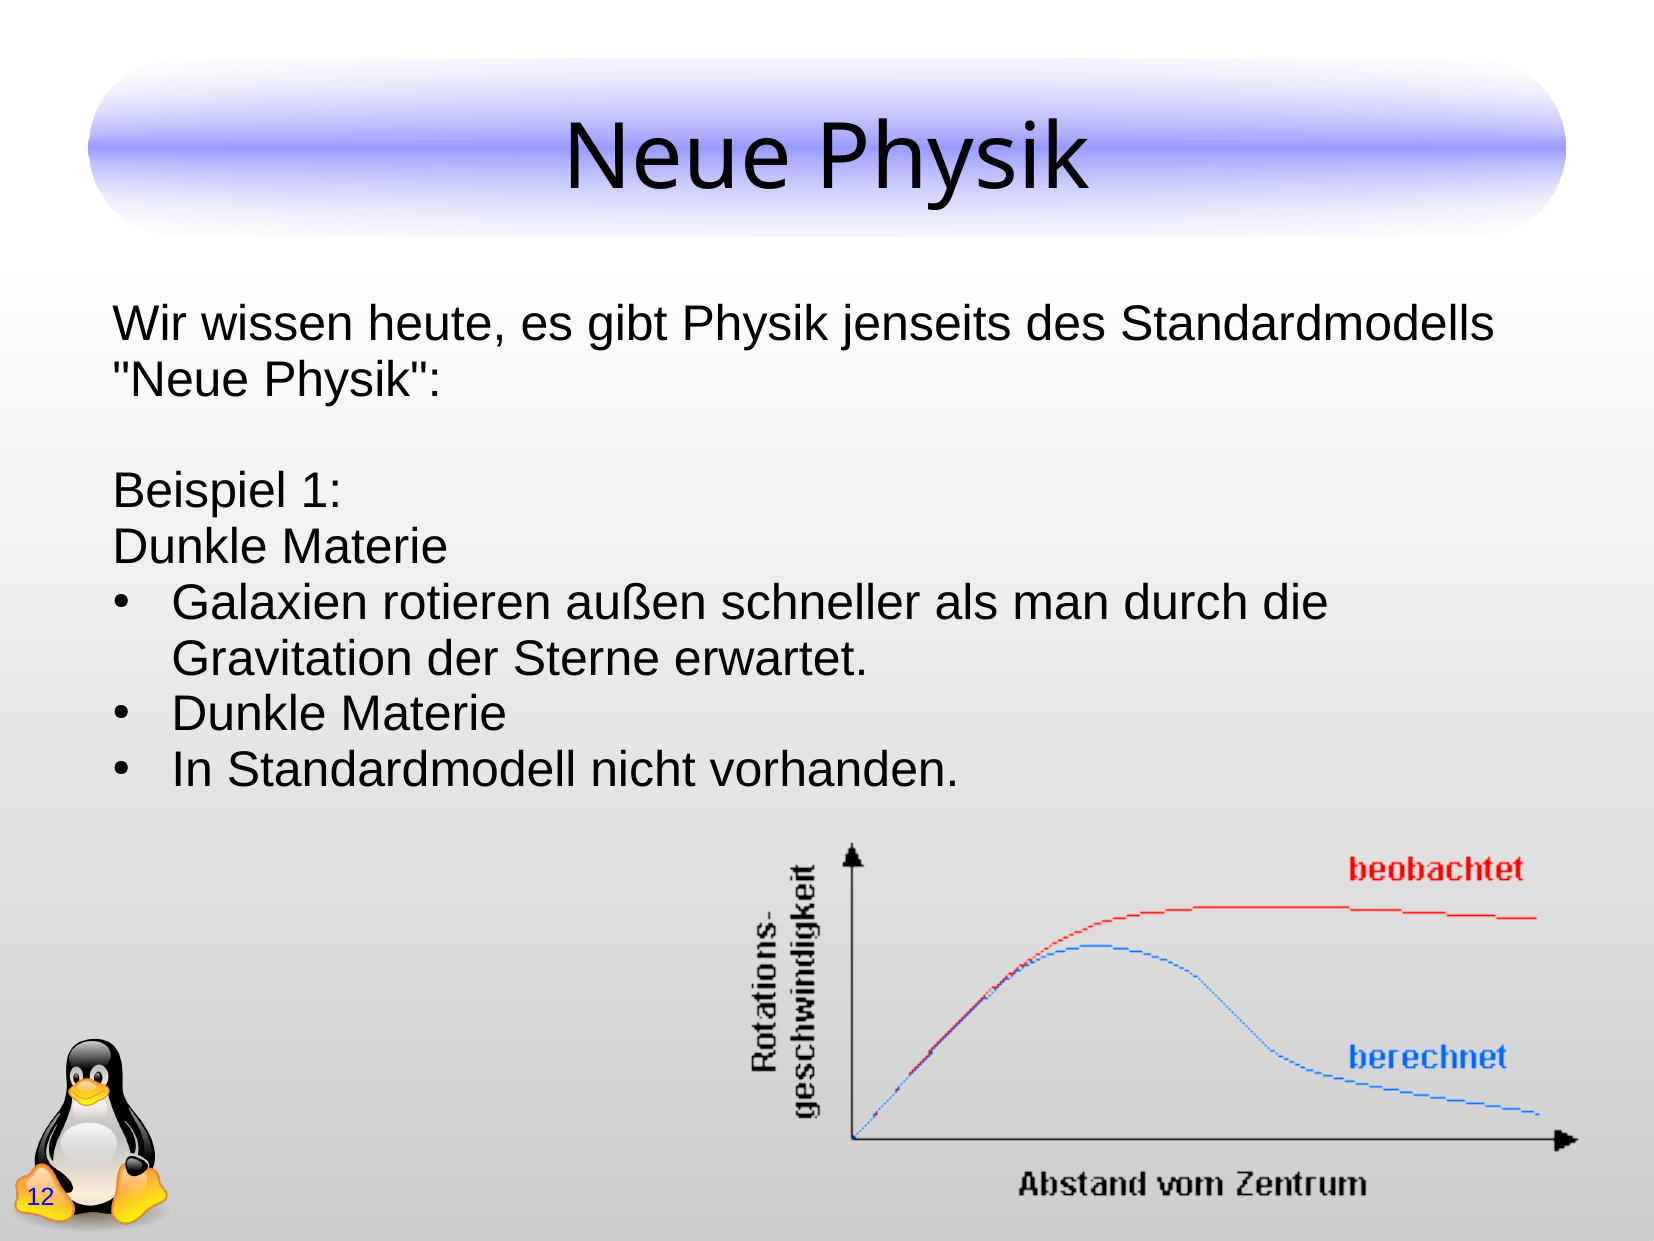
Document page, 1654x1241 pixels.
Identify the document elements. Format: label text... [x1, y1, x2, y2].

picture [2, 1030, 178, 1241]
text_box Wir wissen heute, es gibt Physik jenseits des Standardmodells "Neue Physik": Beispiel 1: Dunkle Materie Galaxien rotieren außen schneller als man durch die Gravitation der Sterne erwartet. Dunkle Materie In Standardmodell nicht vorhanden. [112, 295, 1536, 1099]
title Neue Physik [82, 56, 1571, 250]
picture [708, 752, 1654, 1241]
